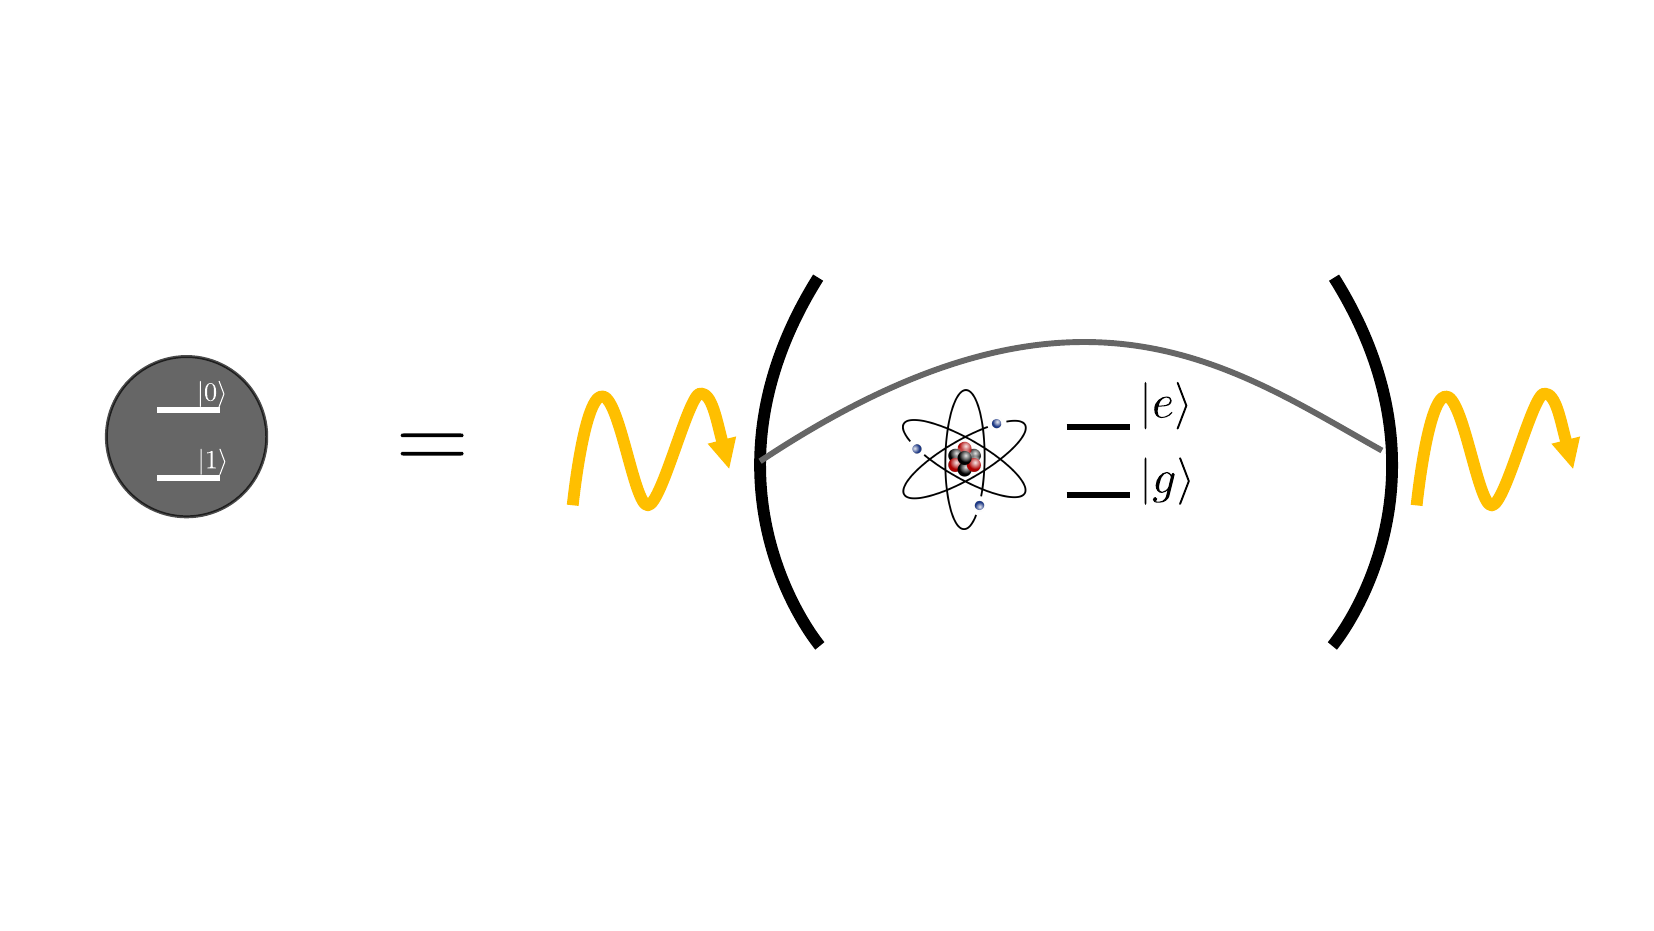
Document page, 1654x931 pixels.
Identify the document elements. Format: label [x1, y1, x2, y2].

text_box [106, 356, 267, 517]
picture [196, 380, 225, 408]
picture [197, 448, 226, 475]
picture [902, 389, 1027, 530]
picture [1137, 455, 1192, 507]
picture [1137, 380, 1190, 432]
picture [391, 429, 468, 472]
